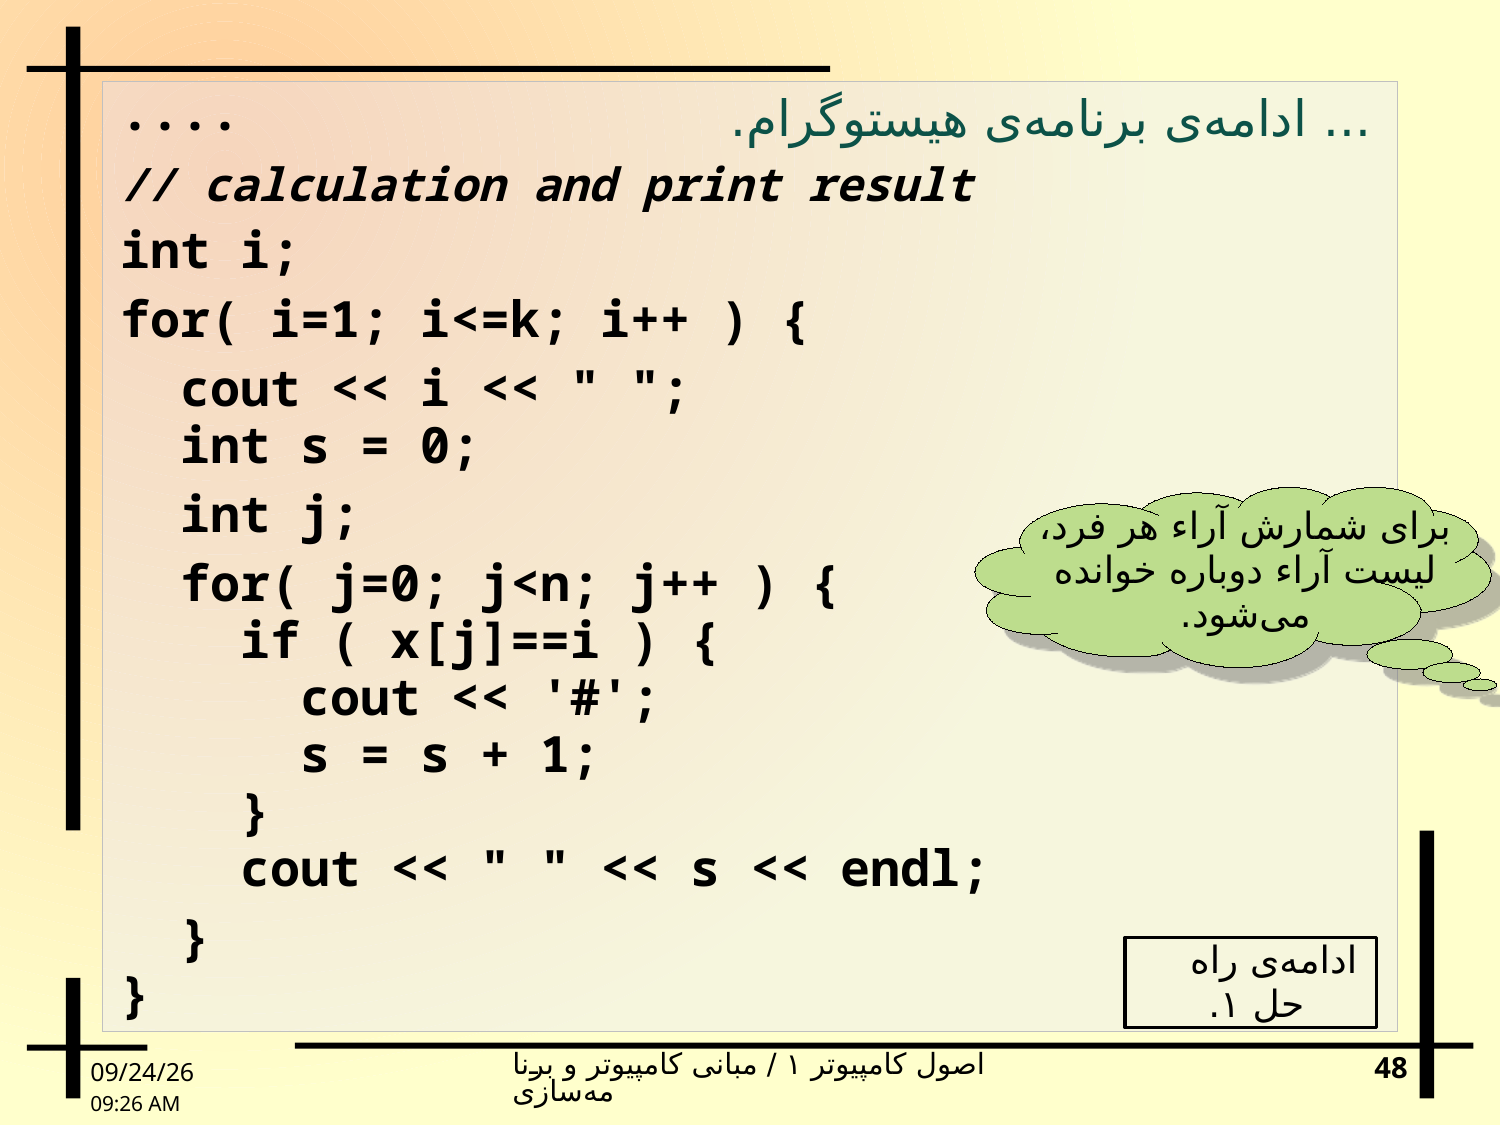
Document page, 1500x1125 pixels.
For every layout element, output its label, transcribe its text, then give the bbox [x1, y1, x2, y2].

text_box برای شمارش آراء هر فرد، لیست آراء دوباره خوانده می‌شود. [974, 487, 1497, 691]
text_box .... // calculation and print result int i; for( i=1; i<=k; i++ ) { cout << i << " "; int s = 0; int j; for( j=0; j<n; j++ ) { if ( x[j]==i ) { cout << '#'; s = s + 1; } cout << " " << s << endl; } } [102, 188, 1398, 1032]
text_box .... // calculation and print result int i; for( i=1; i<=k; i++ ) { cout << i << " "; int s = 0; int j; for( j=0; j<n; j++ ) { if ( x[j]==i ) { cout << '#'; s = s + 1; } cout << " " << s << endl; } } [102, 81, 1398, 89]
list ادامه‌ی راه حل ۱. [1125, 937, 1377, 1002]
list ... ادامه‌ی برنامه‌ی هیستوگرام. [86, 89, 1425, 188]
